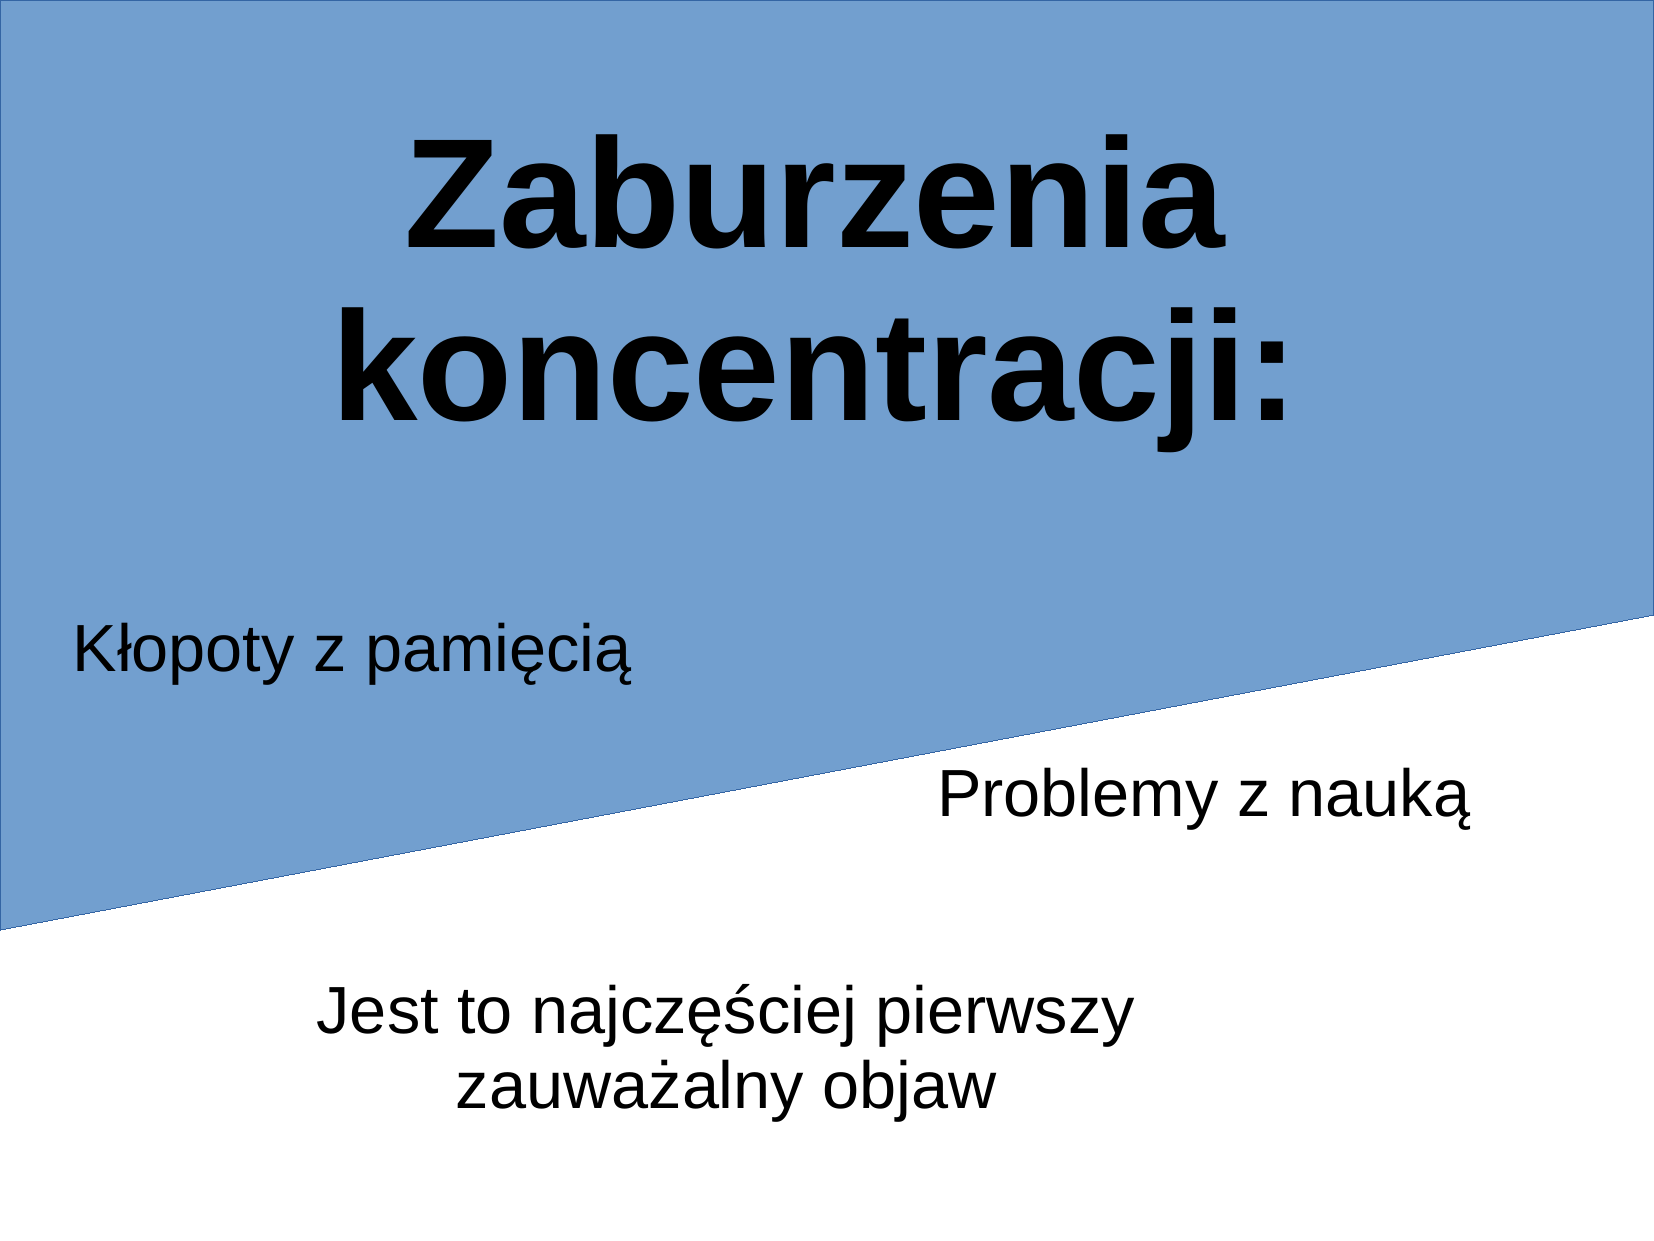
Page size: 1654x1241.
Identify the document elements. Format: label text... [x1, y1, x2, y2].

text_box Jest to najczęściej pierwszy zauważalny objaw [283, 965, 1170, 1205]
title Zaburzenia koncentracji: [70, 106, 1559, 454]
text_box Kłopoty z pamięcią [57, 603, 674, 768]
list Problemy z nauką [813, 755, 1524, 863]
